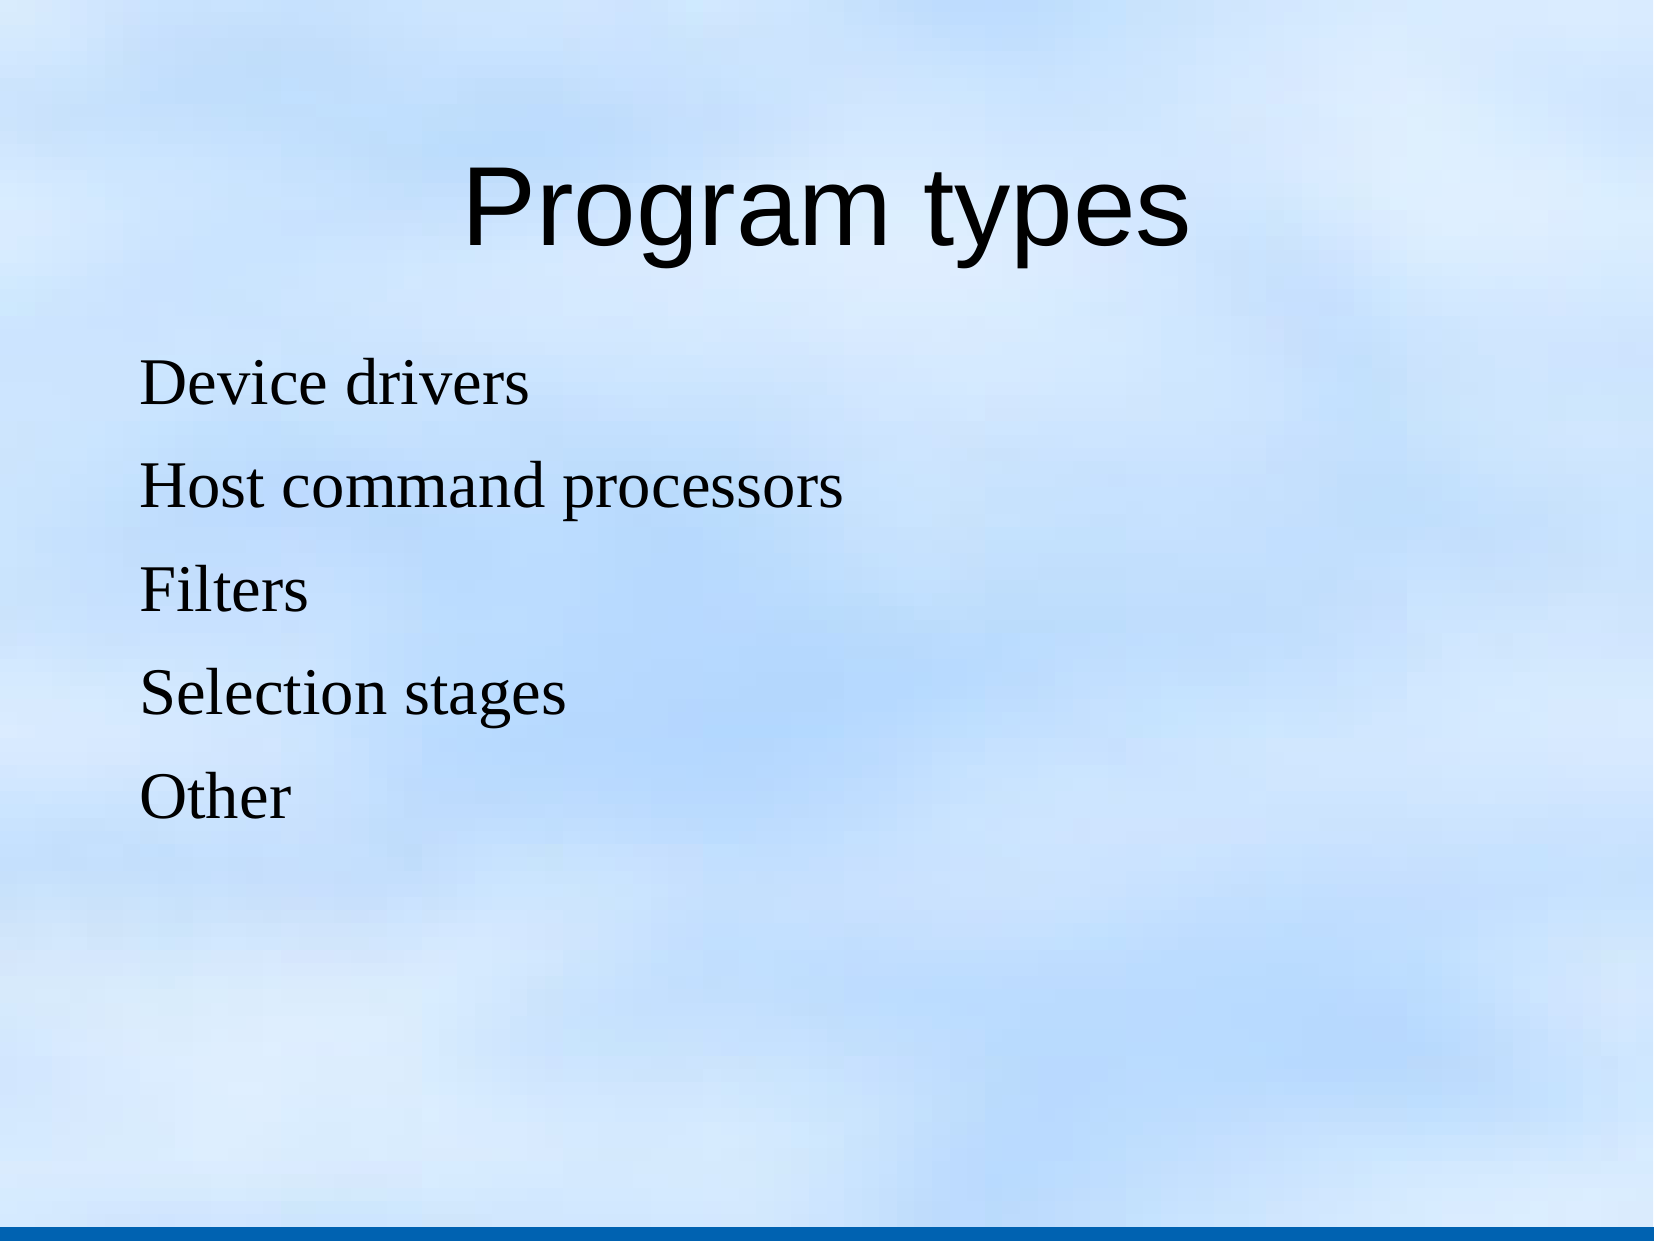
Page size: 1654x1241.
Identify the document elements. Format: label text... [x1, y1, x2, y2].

list Device drivers Host command processors Filters Selection stages Other [121, 344, 1533, 1127]
title Program types [121, 102, 1533, 311]
picture [0, 0, 1654, 1227]
